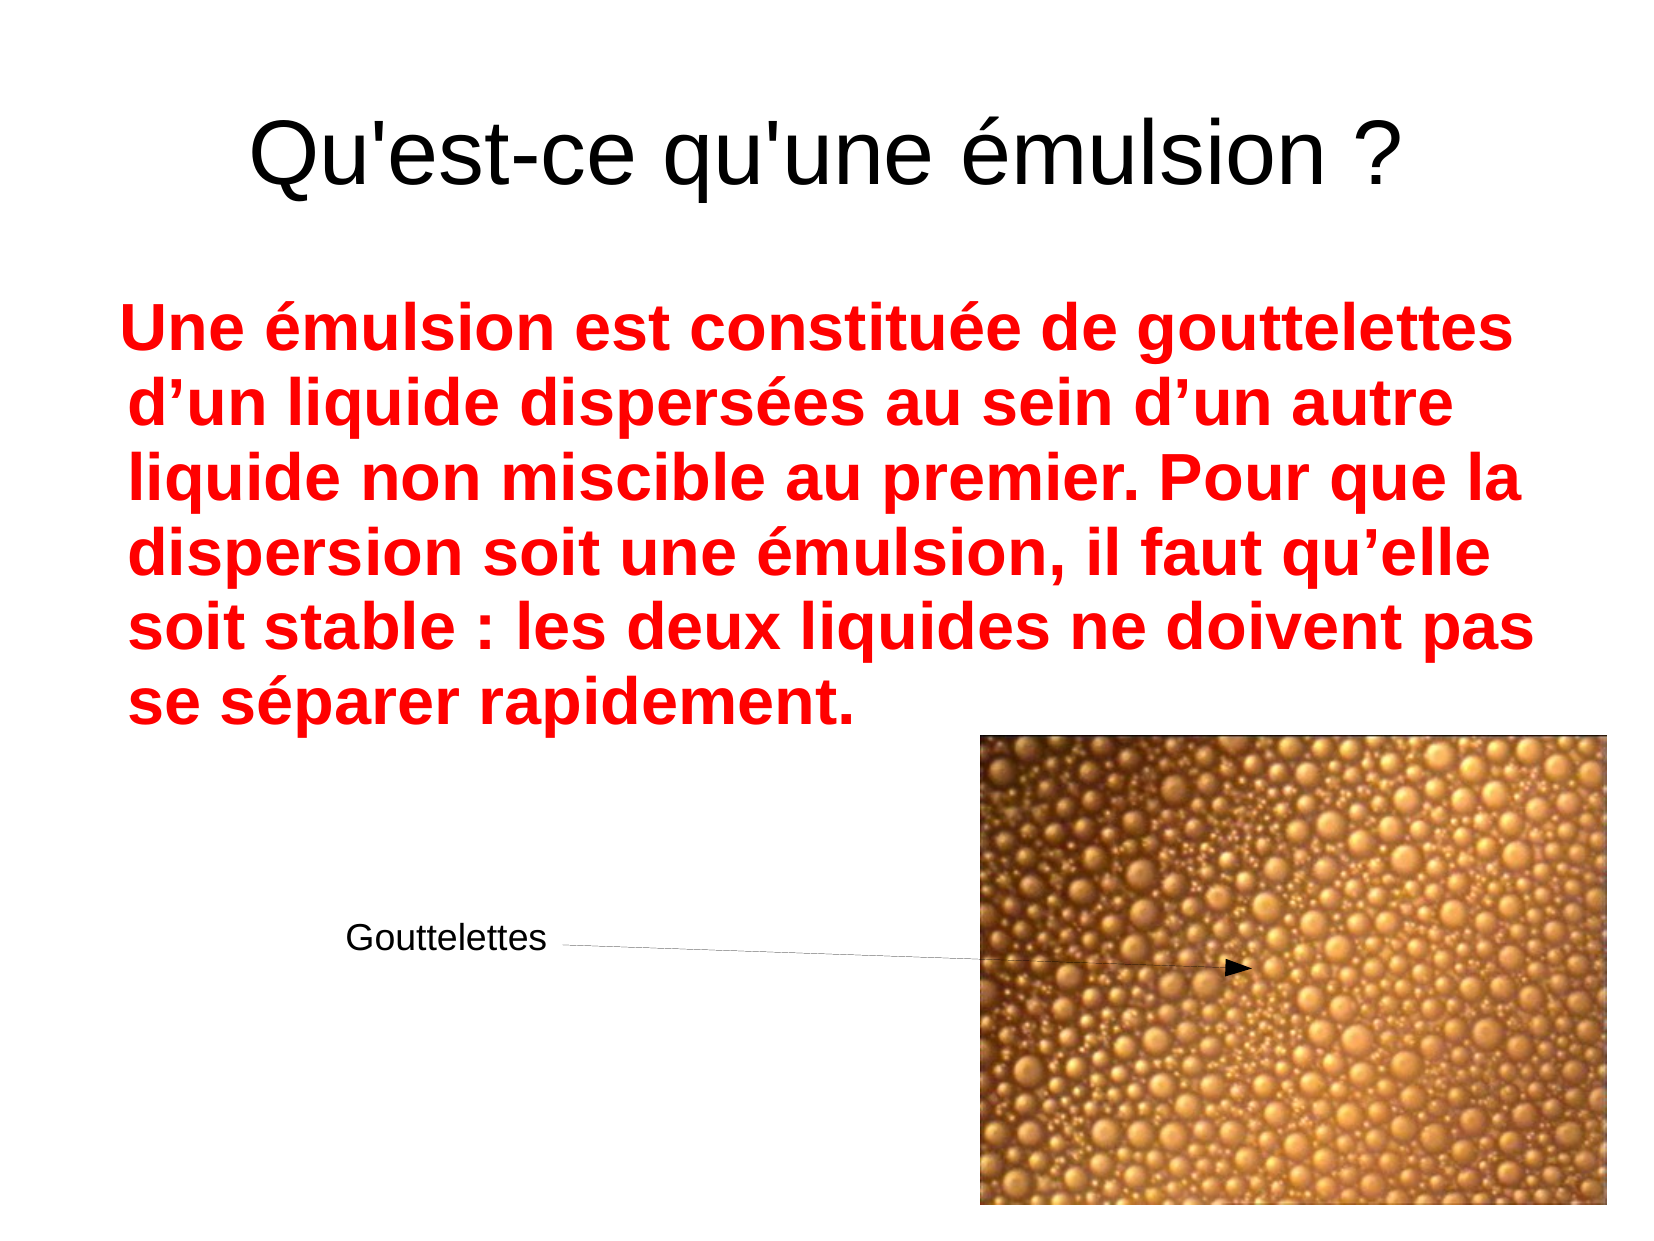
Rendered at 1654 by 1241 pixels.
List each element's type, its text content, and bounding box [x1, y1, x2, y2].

text_box Gouttelettes [330, 909, 563, 967]
title Qu'est-ce qu'une émulsion ? [82, 49, 1571, 257]
list Une émulsion est constituée de gouttelettes d’un liquide dispersées au sein d’un autre liquide non miscible au premier. Pour que la dispersion soit une émulsion, il faut qu’elle soit stable : les deux liquides ne doivent pas se séparer rapidement. [82, 290, 1571, 1010]
picture [980, 735, 1607, 1205]
